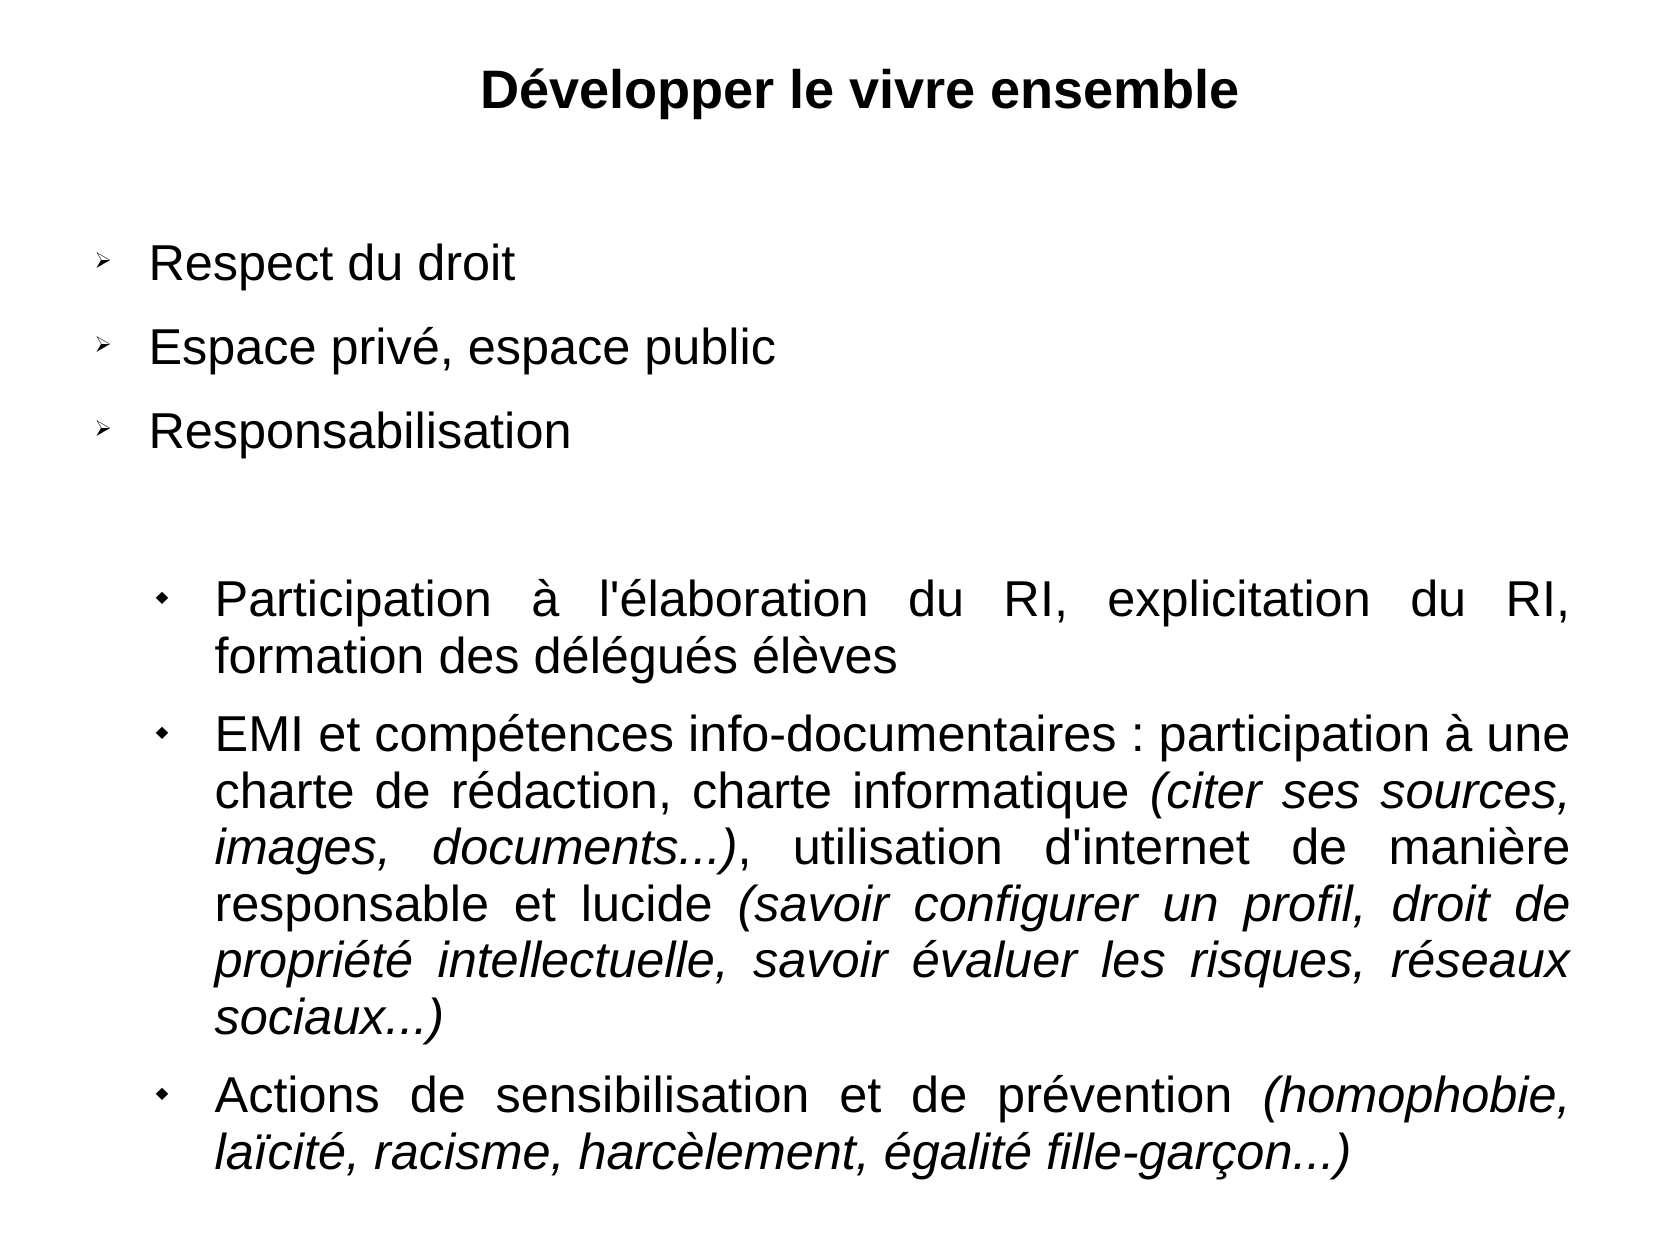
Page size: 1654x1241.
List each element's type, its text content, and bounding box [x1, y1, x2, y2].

list Développer le vivre ensemble Respect du droit Espace privé, espace public Responsabilisation Participation à l'élaboration du RI, explicitation du RI, formation des délégués élèves EMI et compétences info-documentaires : participation à une charte de rédaction, charte informatique (citer ses sources, images, documents...), utilisation d'internet de manière responsable et lucide (savoir configurer un profil, droit de propriété intellectuelle, savoir évaluer les risques, réseaux sociaux...) Actions de sensibilisation et de prévention (homophobie, laïcité, racisme, harcèlement, égalité fille-garçon...) [82, 59, 1571, 1182]
